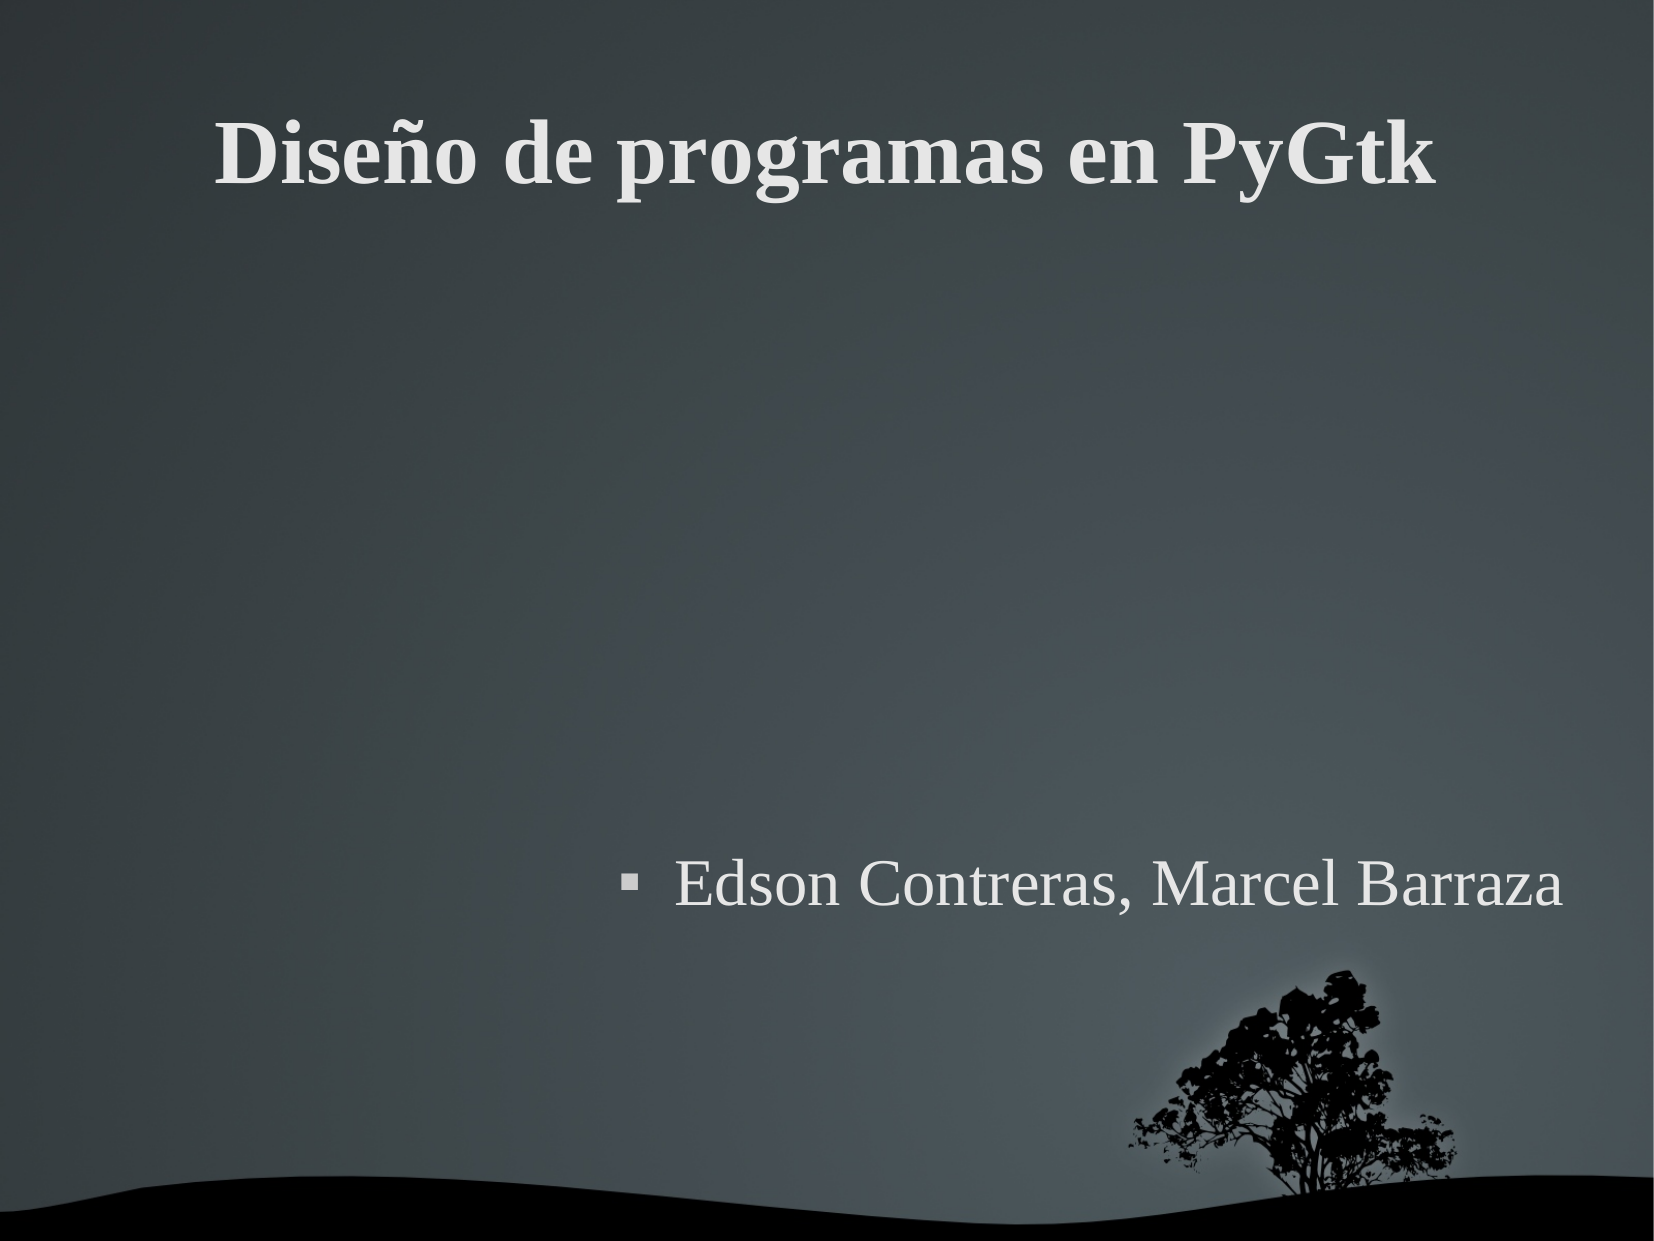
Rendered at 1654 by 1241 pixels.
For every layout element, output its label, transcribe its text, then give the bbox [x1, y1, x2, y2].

picture [0, 0, 1654, 1241]
title Diseño de programas en PyGtk [82, 49, 1571, 257]
list Edson Contreras, Marcel Barraza [585, 846, 1654, 1241]
